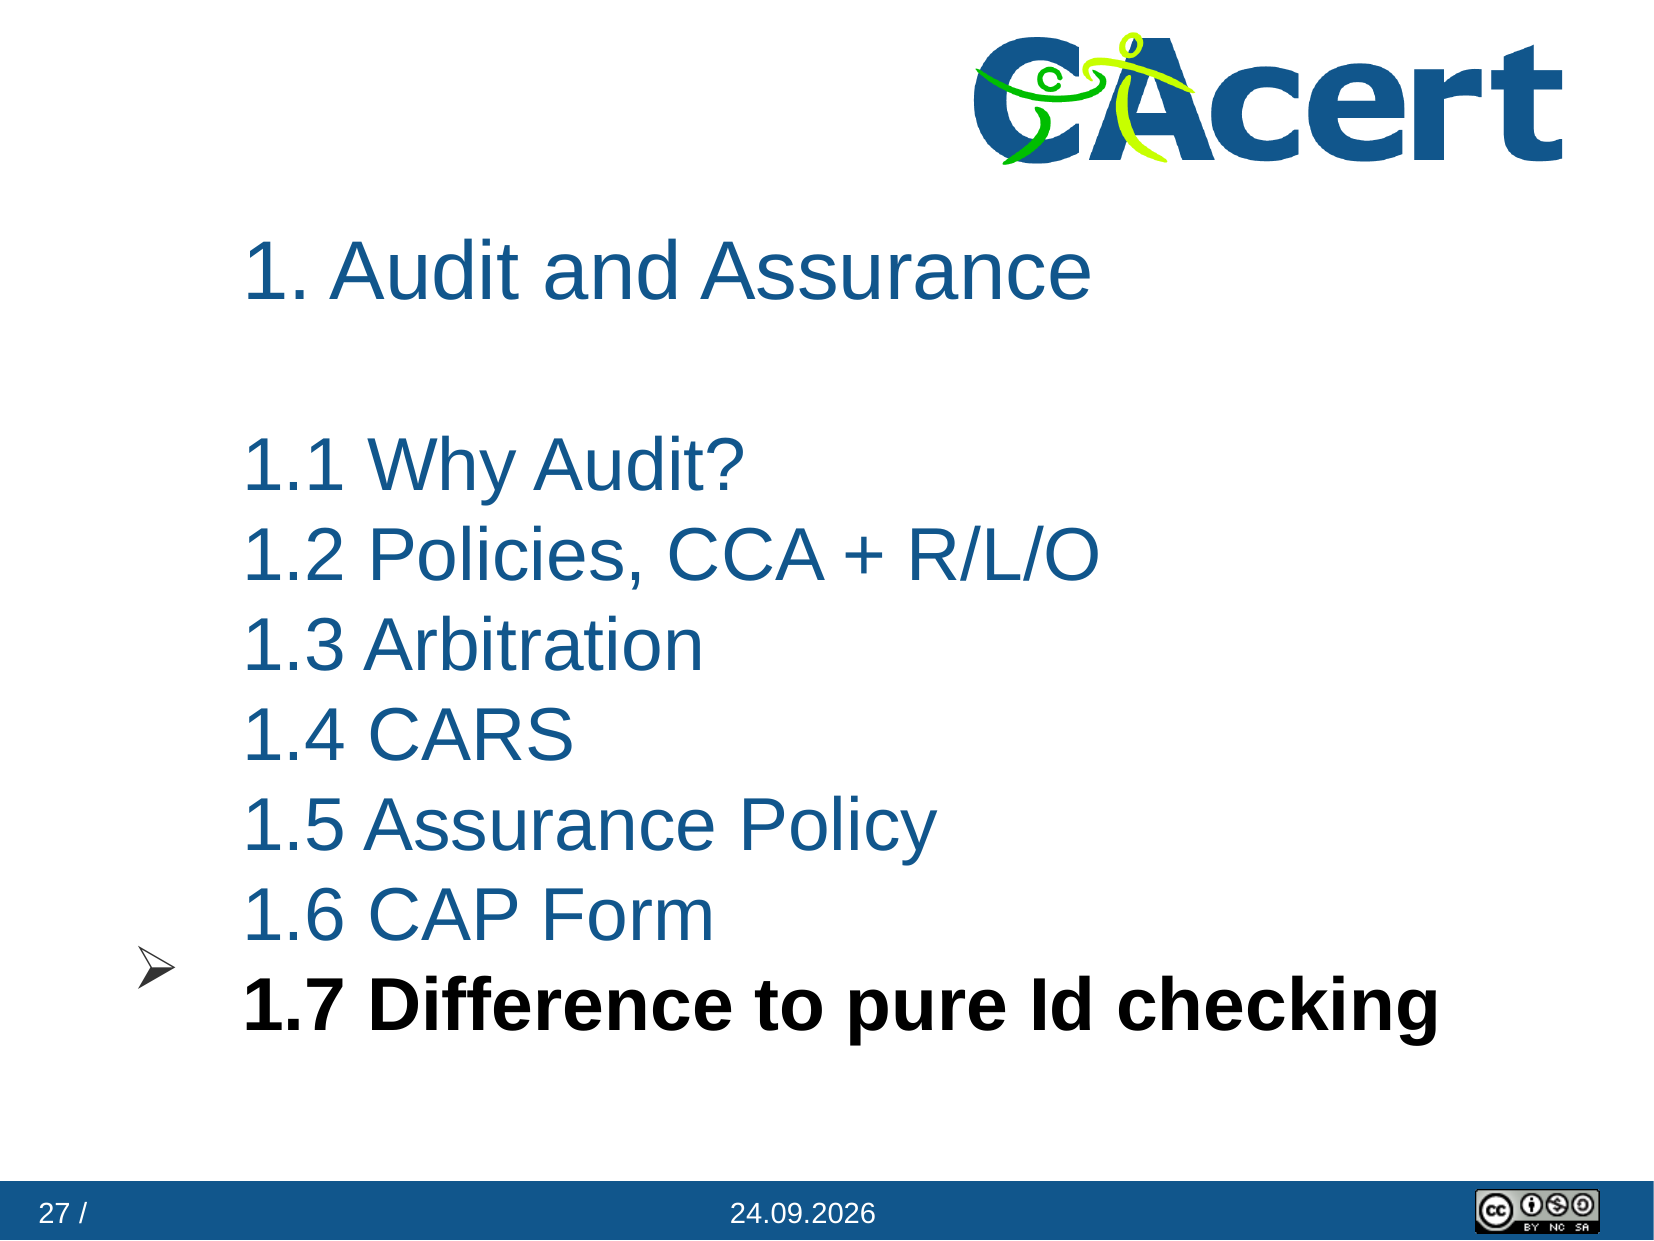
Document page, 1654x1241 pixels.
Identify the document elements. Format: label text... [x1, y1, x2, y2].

text_box [65, 235, 237, 1055]
title 1. Audit and Assurance 1.1 Why Audit? 1.2 Policies, CCA + R/L/O 1.3 Arbitration 1.4 CARS 1.5 Assurance Policy 1.6 CAP Form 1.7 Difference to pure Id checking [242, 243, 1565, 1018]
